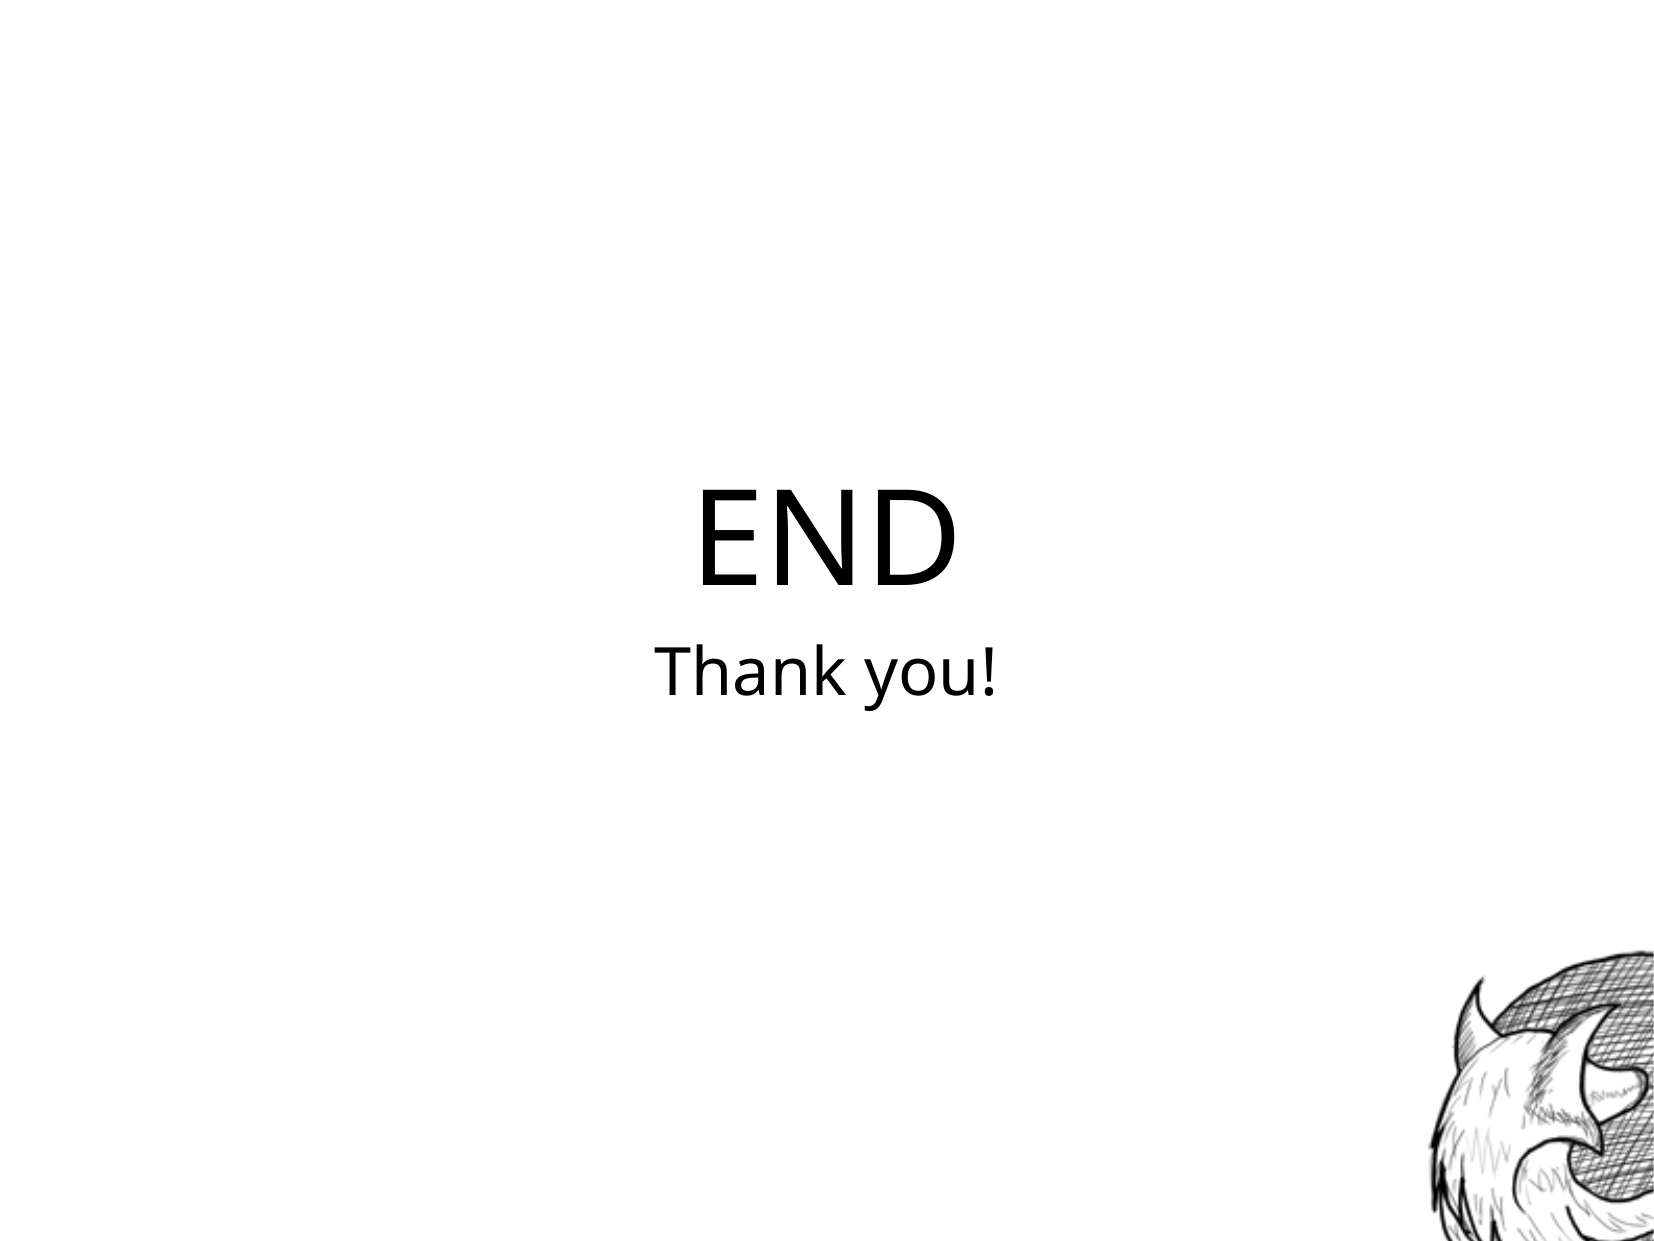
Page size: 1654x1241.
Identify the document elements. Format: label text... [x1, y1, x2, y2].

picture [1386, 915, 1654, 1241]
subtitle END Thank you! [82, 56, 1571, 1102]
